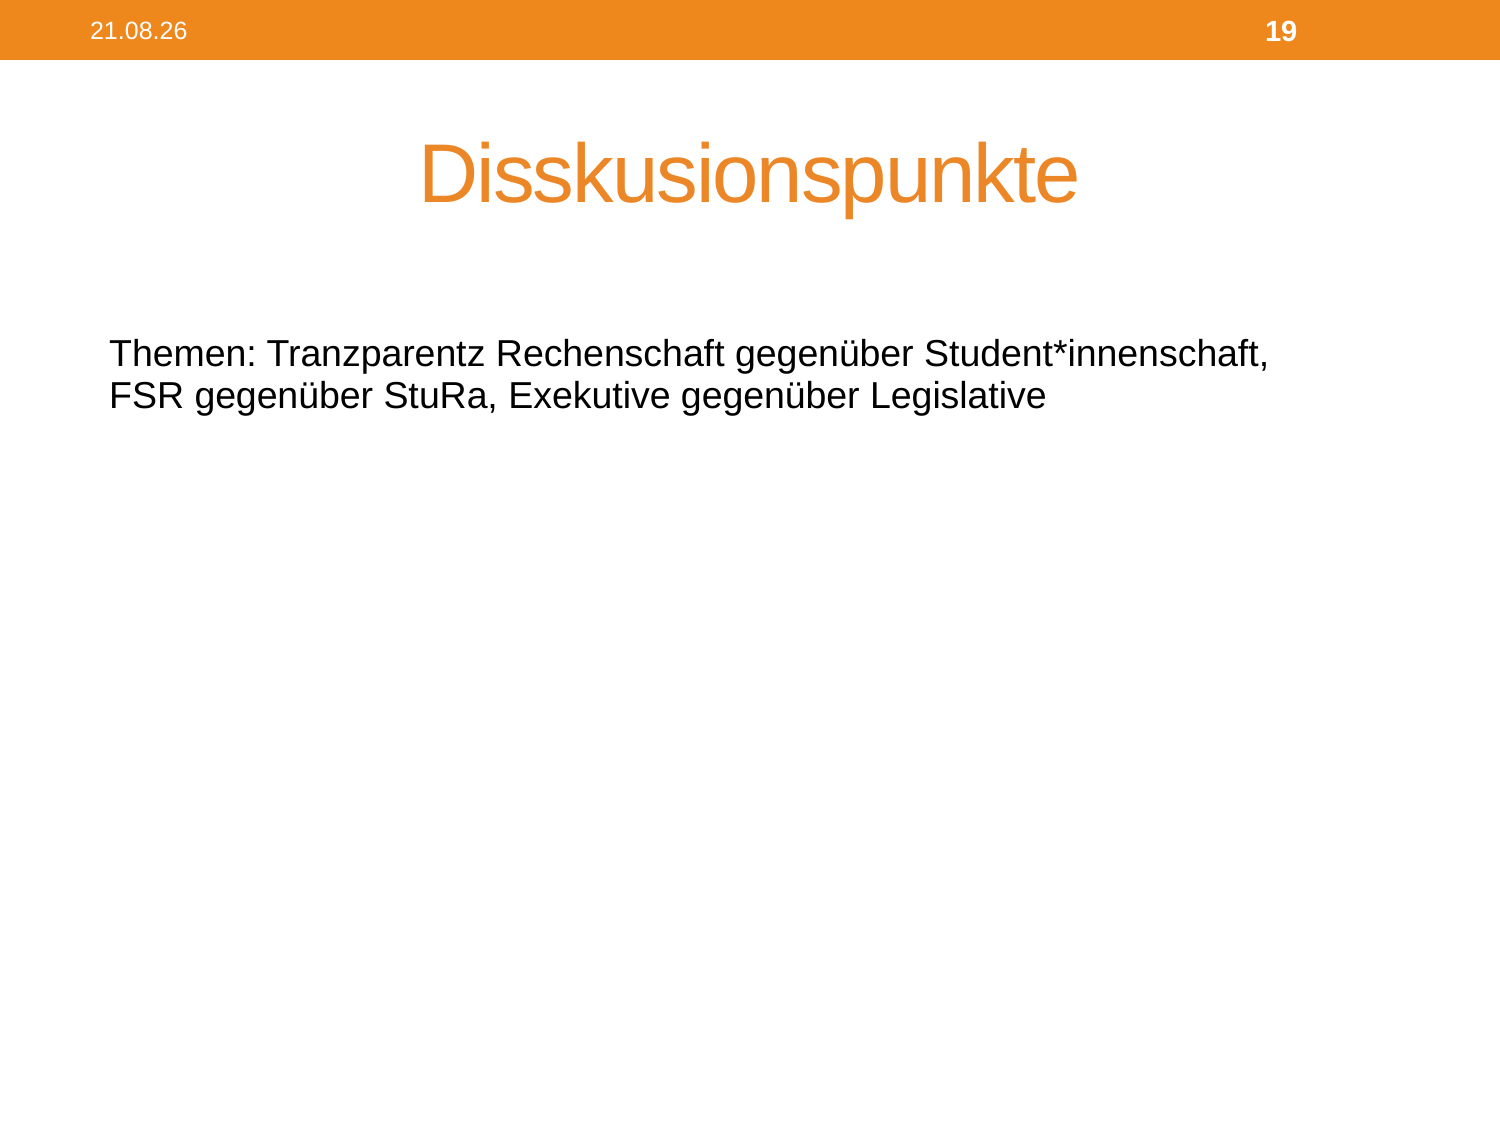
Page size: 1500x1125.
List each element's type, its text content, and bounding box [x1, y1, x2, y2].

title Disskusionspunkte [75, 87, 1425, 250]
slide_number 08.01.19 [75, 3, 550, 57]
text_box Themen: Tranzparentz Rechenschaft gegenüber Student*innenschaft, FSR gegenüber StuRa, Exekutive gegenüber Legislative [94, 283, 1465, 1016]
slide_number <Nummer> [1250, 3, 1425, 57]
